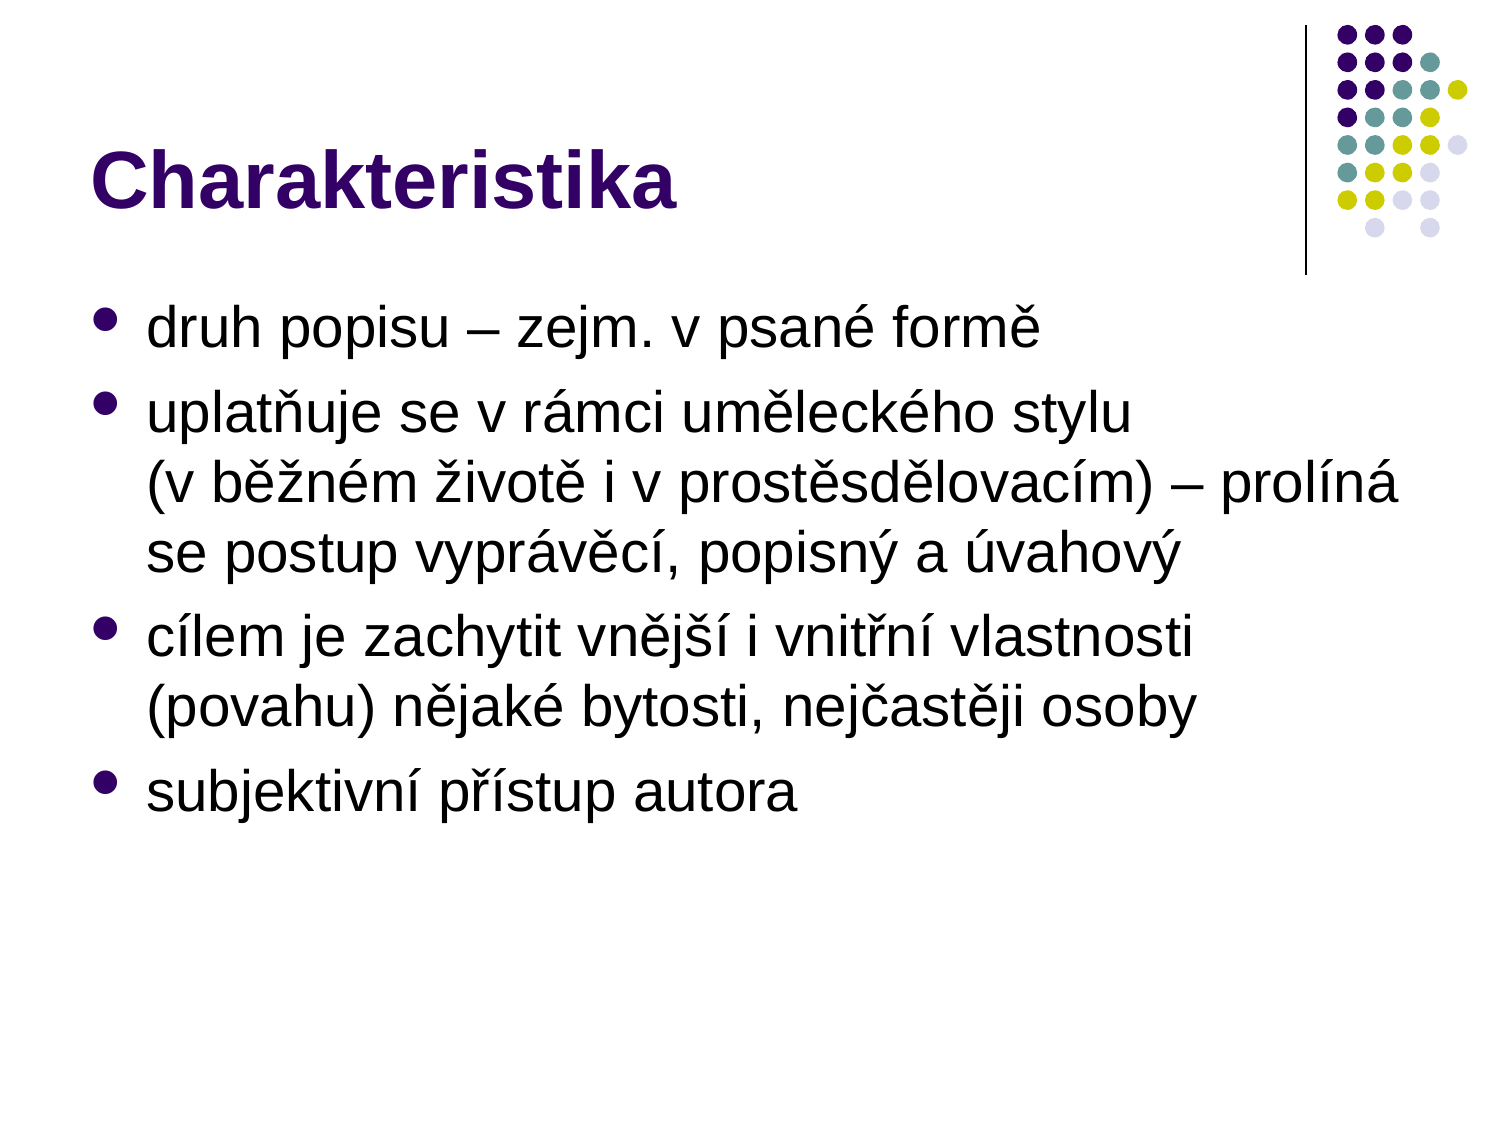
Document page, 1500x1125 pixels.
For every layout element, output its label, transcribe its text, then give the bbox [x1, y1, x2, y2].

list druh popisu – zejm. v psané formě uplatňuje se v rámci uměleckého stylu (v běžném životě i v prostěsdělovacím) – prolíná se postup vyprávěcí, popisný a úvahový cílem je zachytit vnější i vnitřní vlastnosti (povahu) nějaké bytosti, nejčastěji osoby subjektivní přístup autora [75, 282, 1426, 1006]
title Charakteristika [74, 20, 1313, 233]
